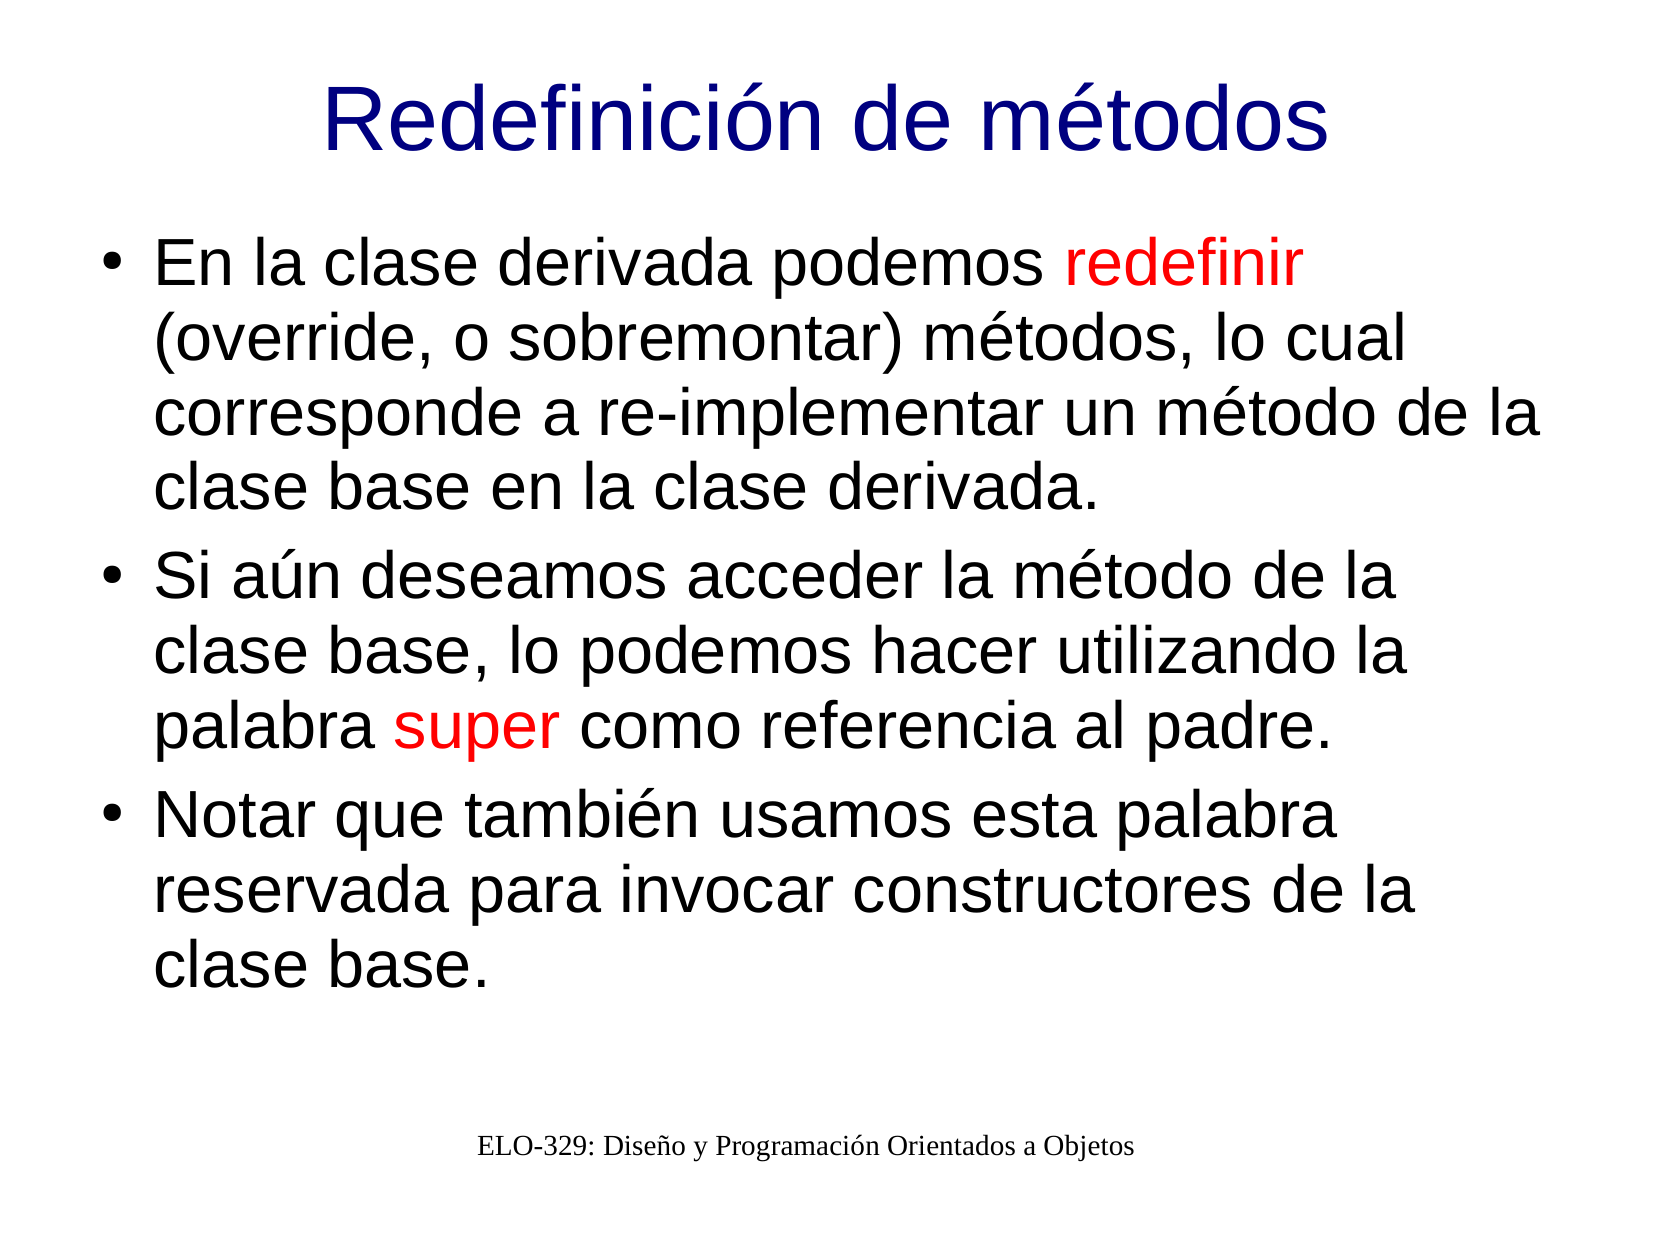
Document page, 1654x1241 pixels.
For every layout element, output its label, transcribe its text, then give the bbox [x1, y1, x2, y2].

title Redefinición de métodos [82, 49, 1571, 188]
list En la clase derivada podemos redefinir (override, o sobremontar) métodos, lo cual corresponde a re-implementar un método de la clase base en la clase derivada. Si aún deseamos acceder la método de la clase base, lo podemos hacer utilizando la palabra super como referencia al padre. Notar que también usamos esta palabra reservada para invocar constructores de la clase base. [82, 225, 1571, 1126]
